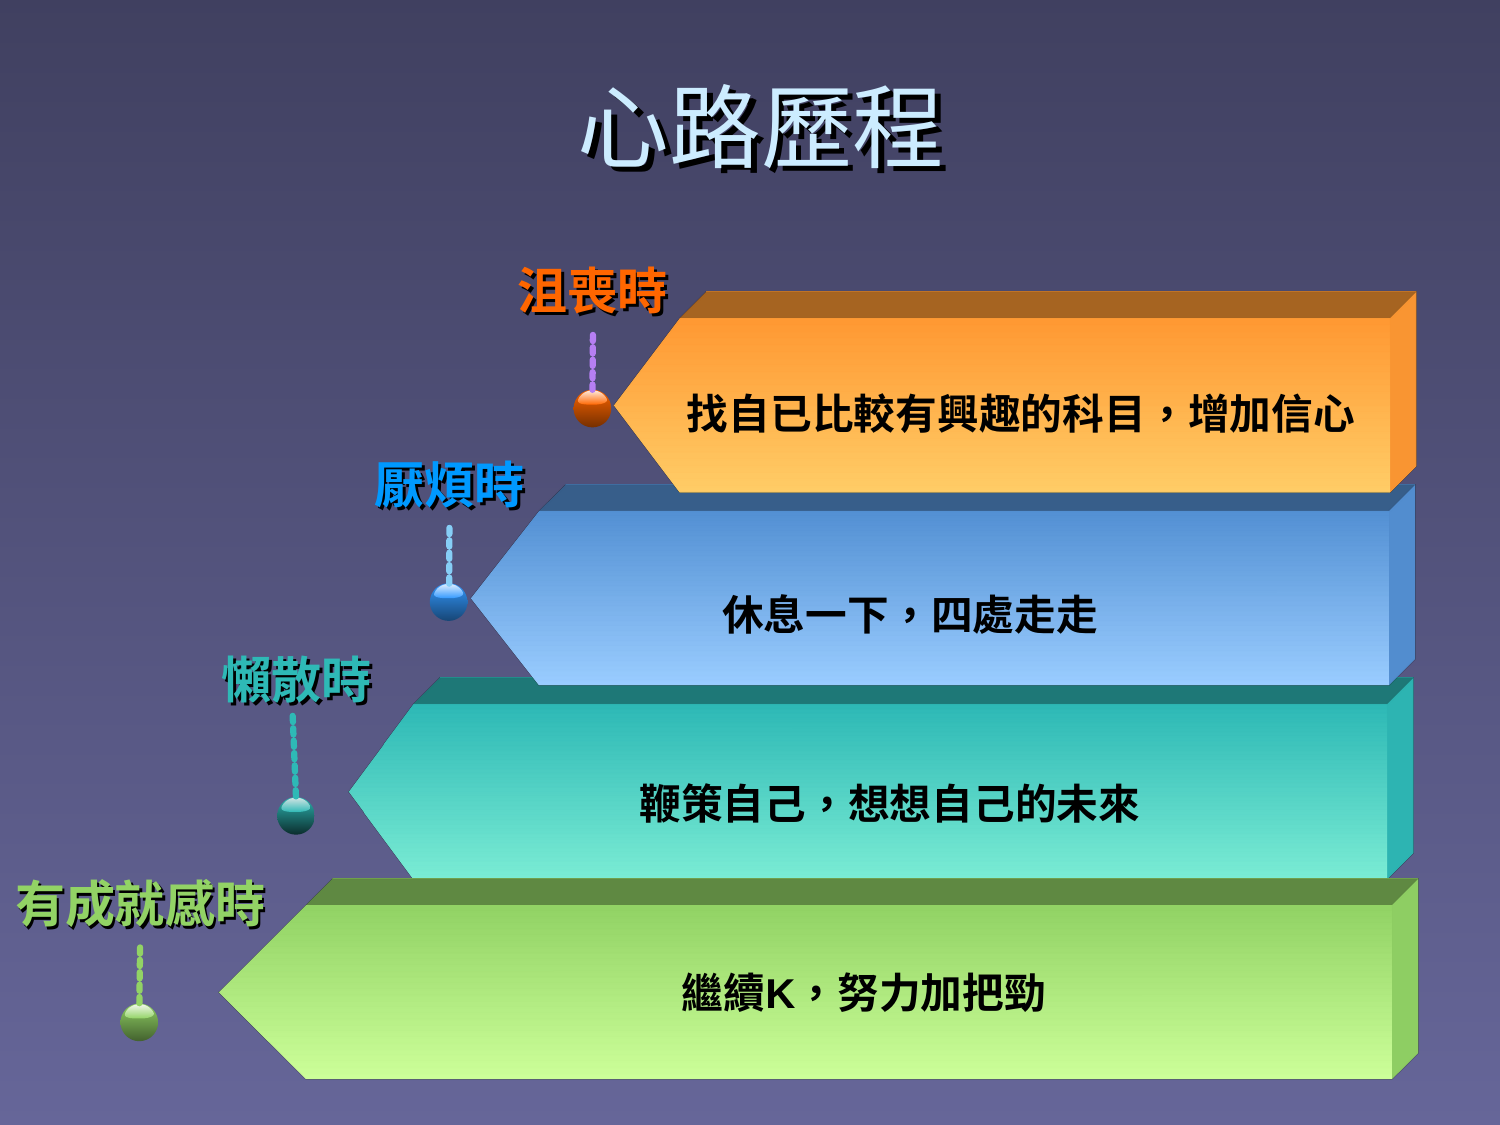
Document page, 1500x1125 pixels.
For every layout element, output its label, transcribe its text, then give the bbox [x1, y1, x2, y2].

text_box [220, 291, 1418, 1079]
text_box [429, 583, 468, 621]
text_box 沮喪時 [510, 245, 676, 335]
text_box 鞭策自己，想想自己的未來 [631, 763, 1188, 843]
text_box 繼續K，努力加把勁 [674, 952, 1054, 1032]
title 心路歷程 [123, 30, 1399, 219]
text_box 休息一下，四處走走 [714, 574, 1270, 654]
text_box 找自已比較有興趣的科目，增加信心 [679, 373, 1436, 454]
text_box 厭煩時 [366, 438, 533, 528]
text_box [573, 390, 612, 428]
text_box 懶散時 [213, 633, 380, 723]
text_box [120, 1004, 159, 1042]
text_box [277, 797, 315, 835]
text_box 有成就感時 [7, 857, 273, 948]
